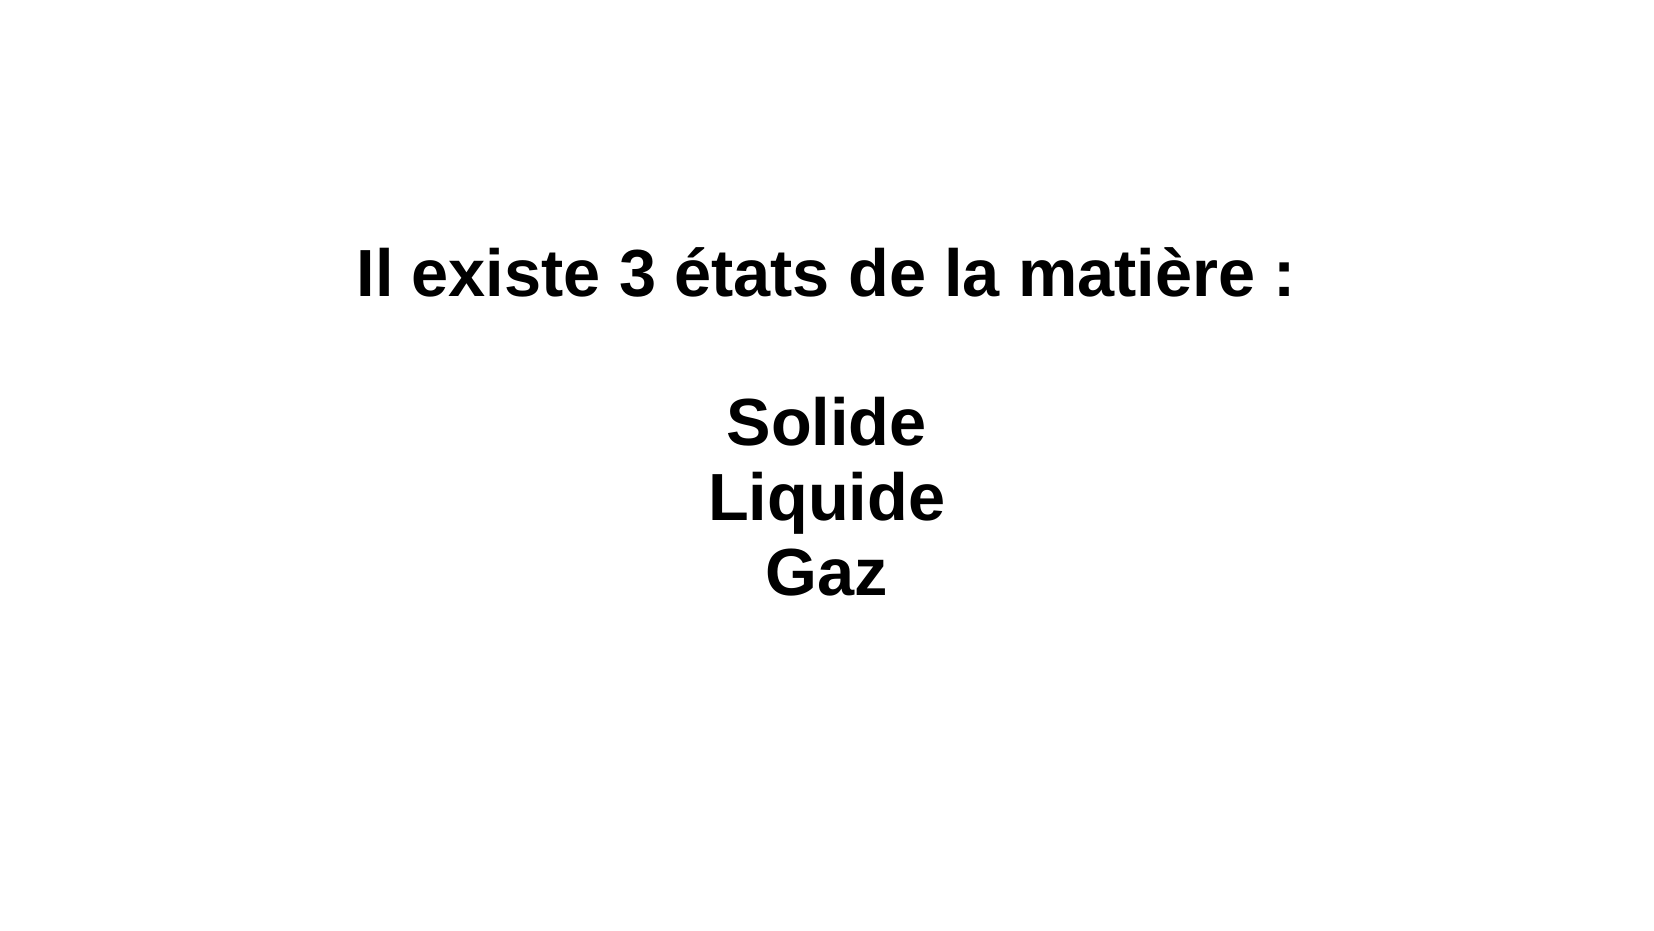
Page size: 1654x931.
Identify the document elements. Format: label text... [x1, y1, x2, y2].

subtitle Il existe 3 états de la matière : Solide Liquide Gaz [82, 88, 1571, 758]
